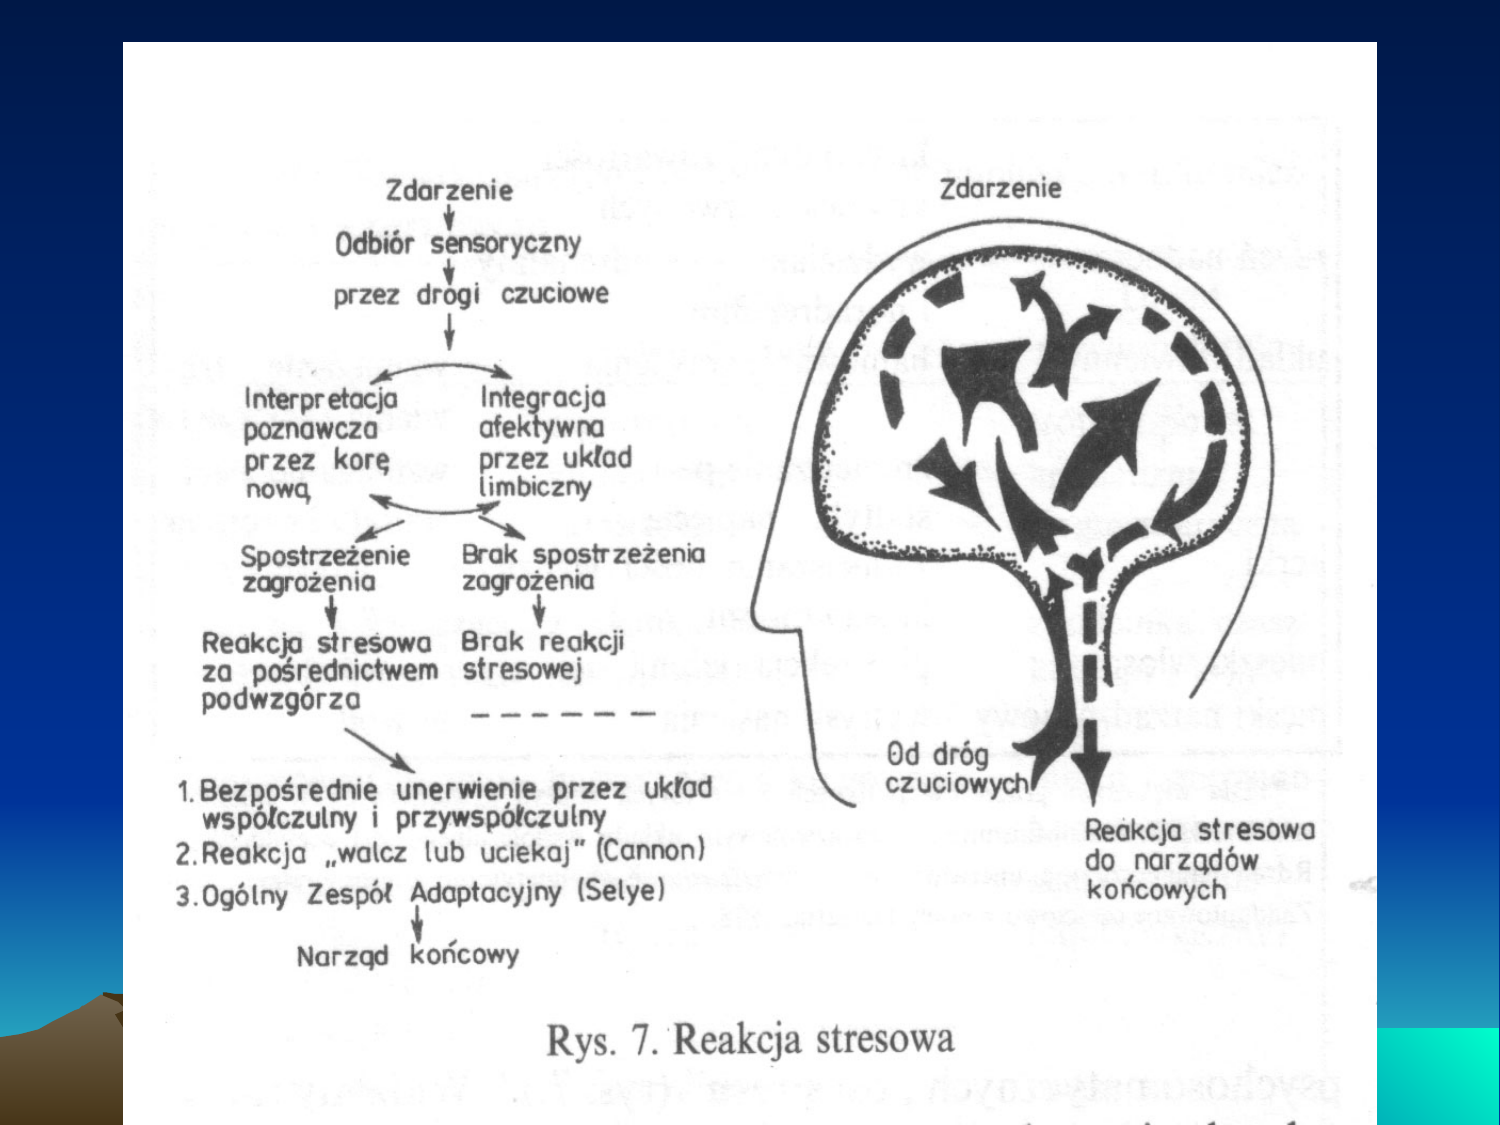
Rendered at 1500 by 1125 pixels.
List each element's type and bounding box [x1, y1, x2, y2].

picture [123, 42, 1377, 1125]
